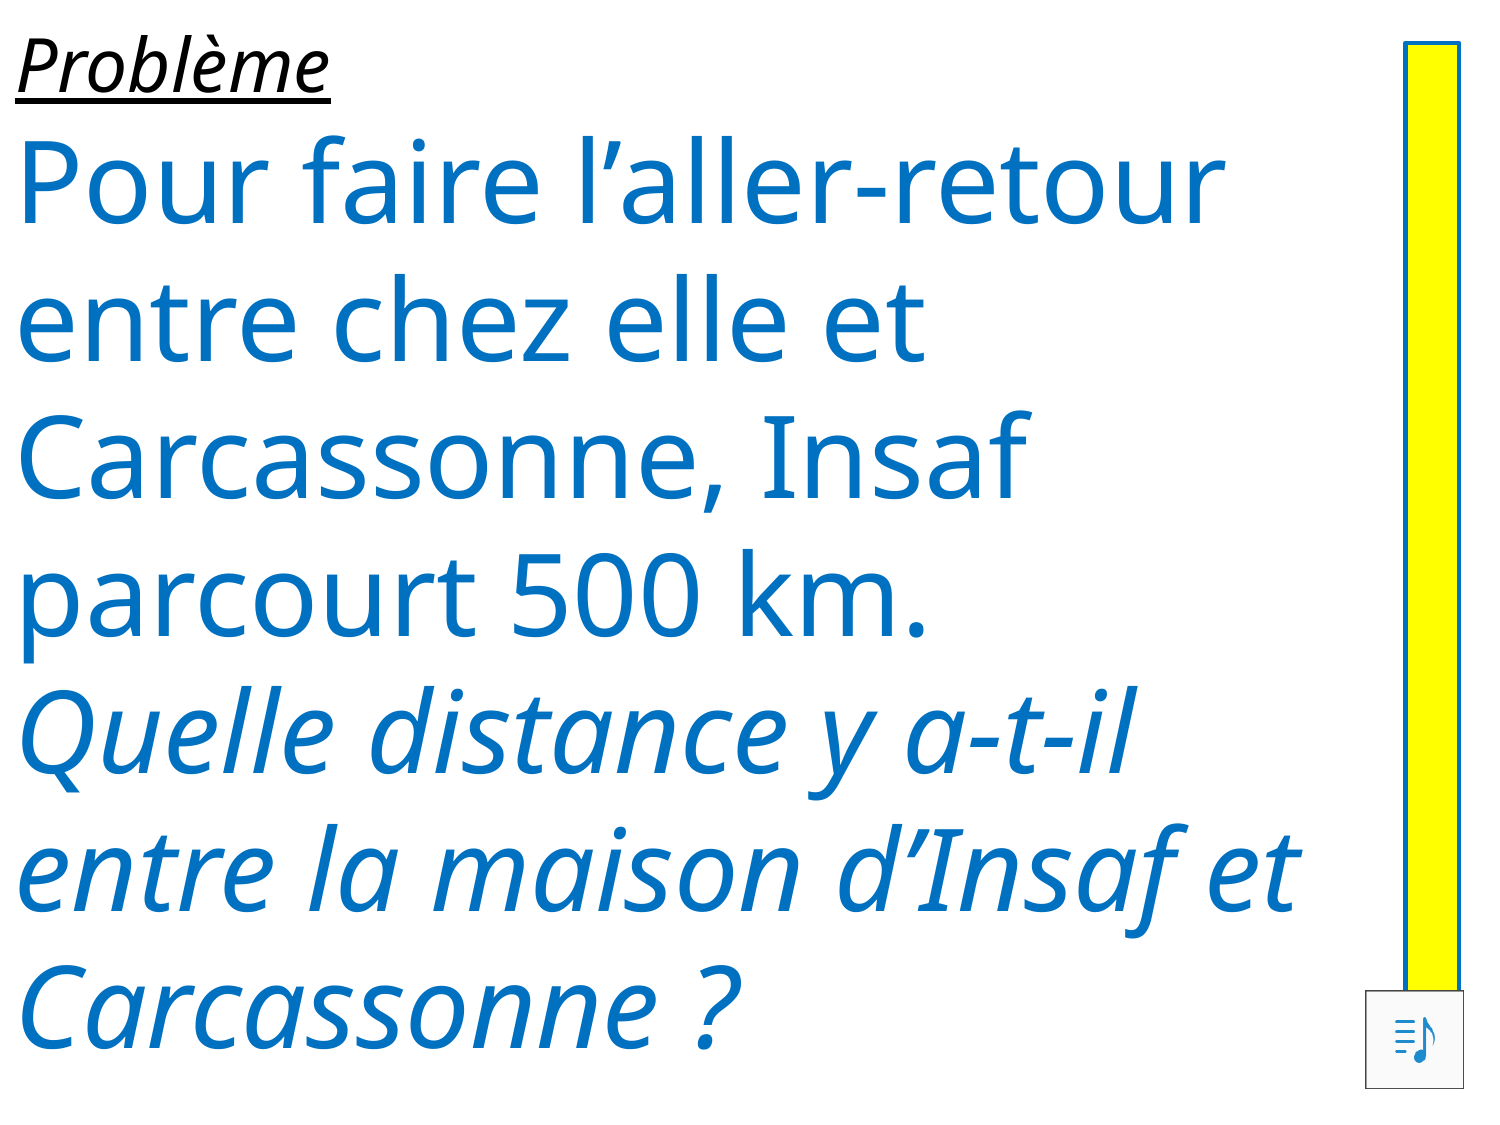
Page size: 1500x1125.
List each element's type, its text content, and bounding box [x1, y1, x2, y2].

text_box [1364, 42, 1465, 1090]
title Problème [0, 0, 502, 101]
text_box Pour faire l’aller-retour entre chez elle et Carcassonne, Insaf parcourt 500 km. Quelle distance y a-t-il entre la maison d’Insaf et Carcassonne ? [0, 101, 1405, 1079]
